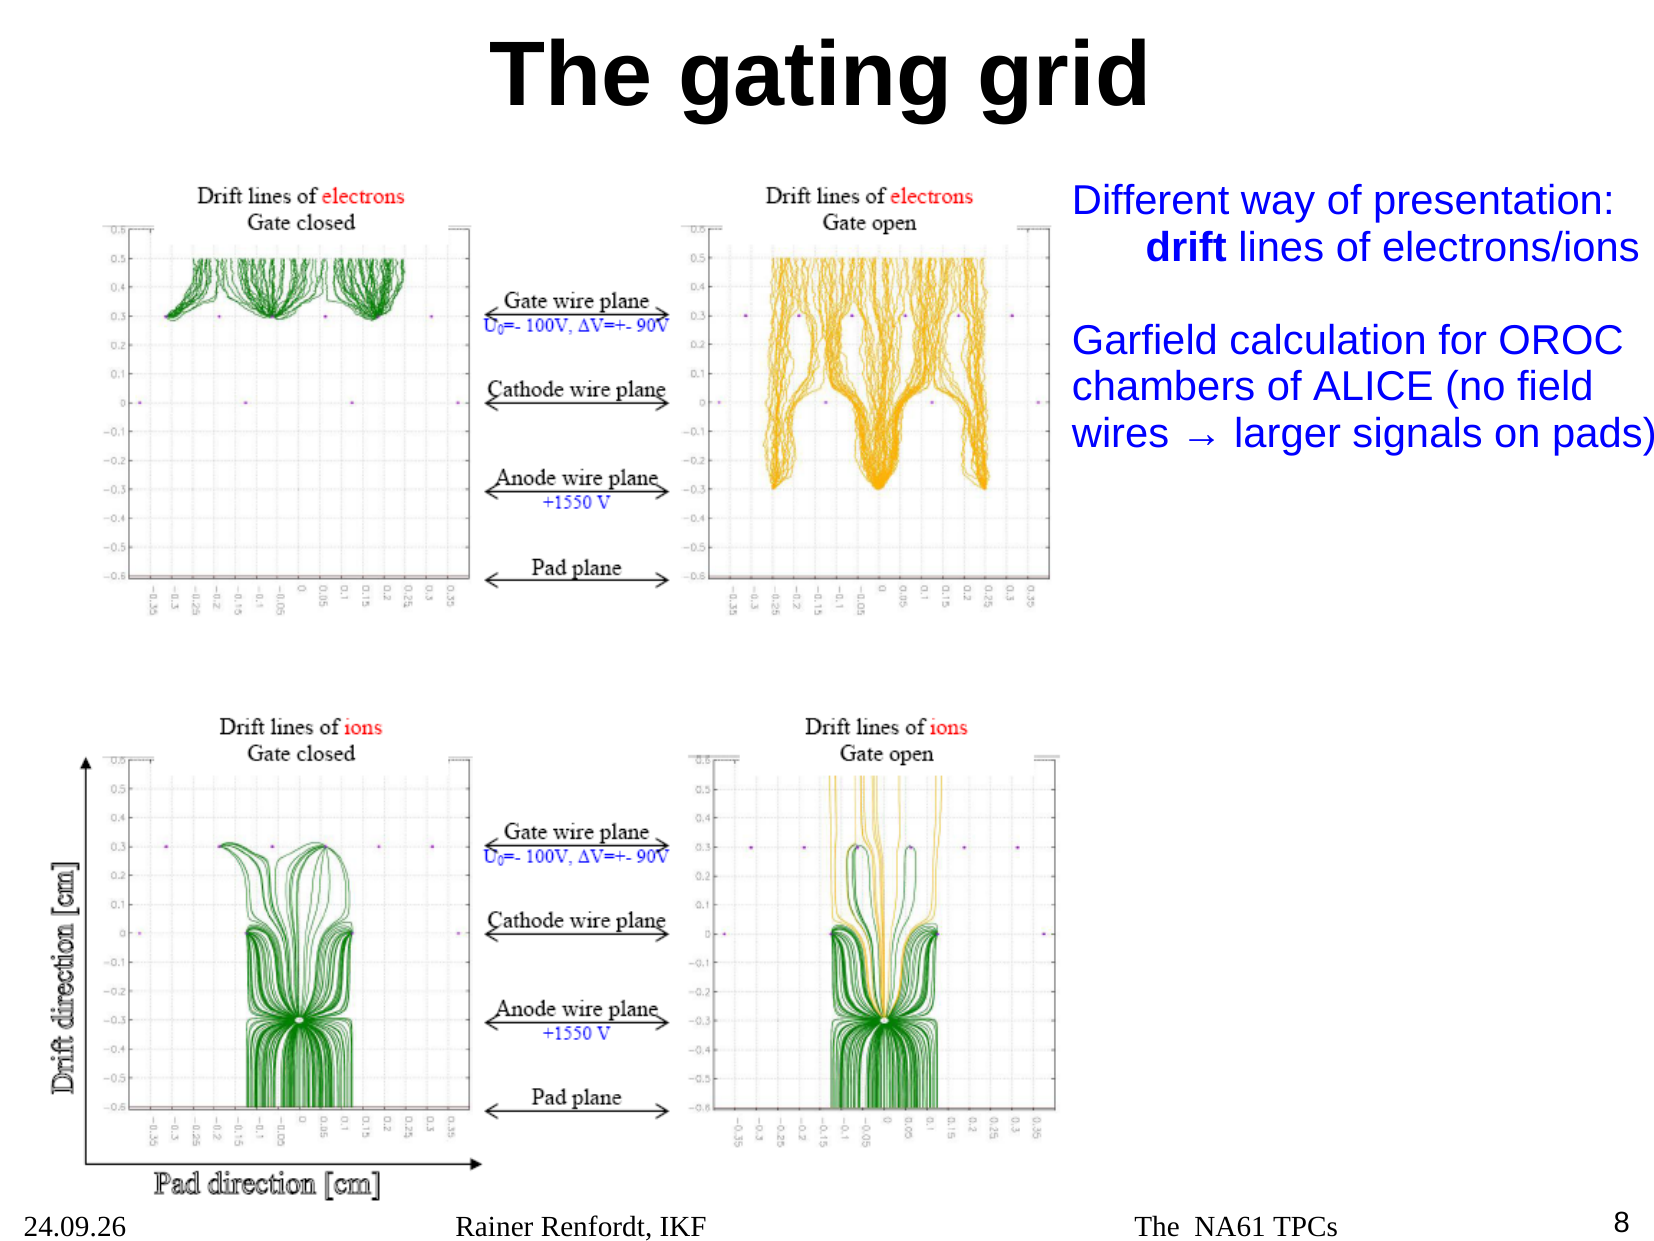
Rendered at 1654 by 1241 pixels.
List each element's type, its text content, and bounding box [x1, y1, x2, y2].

text_box Different way of presentation: drift lines of electrons/ions Garfield calculation for OROC chambers of ALICE (no field wires → larger signals on pads) [1057, 169, 1654, 467]
title The gating grid [76, 0, 1565, 177]
picture [38, 177, 1063, 1211]
